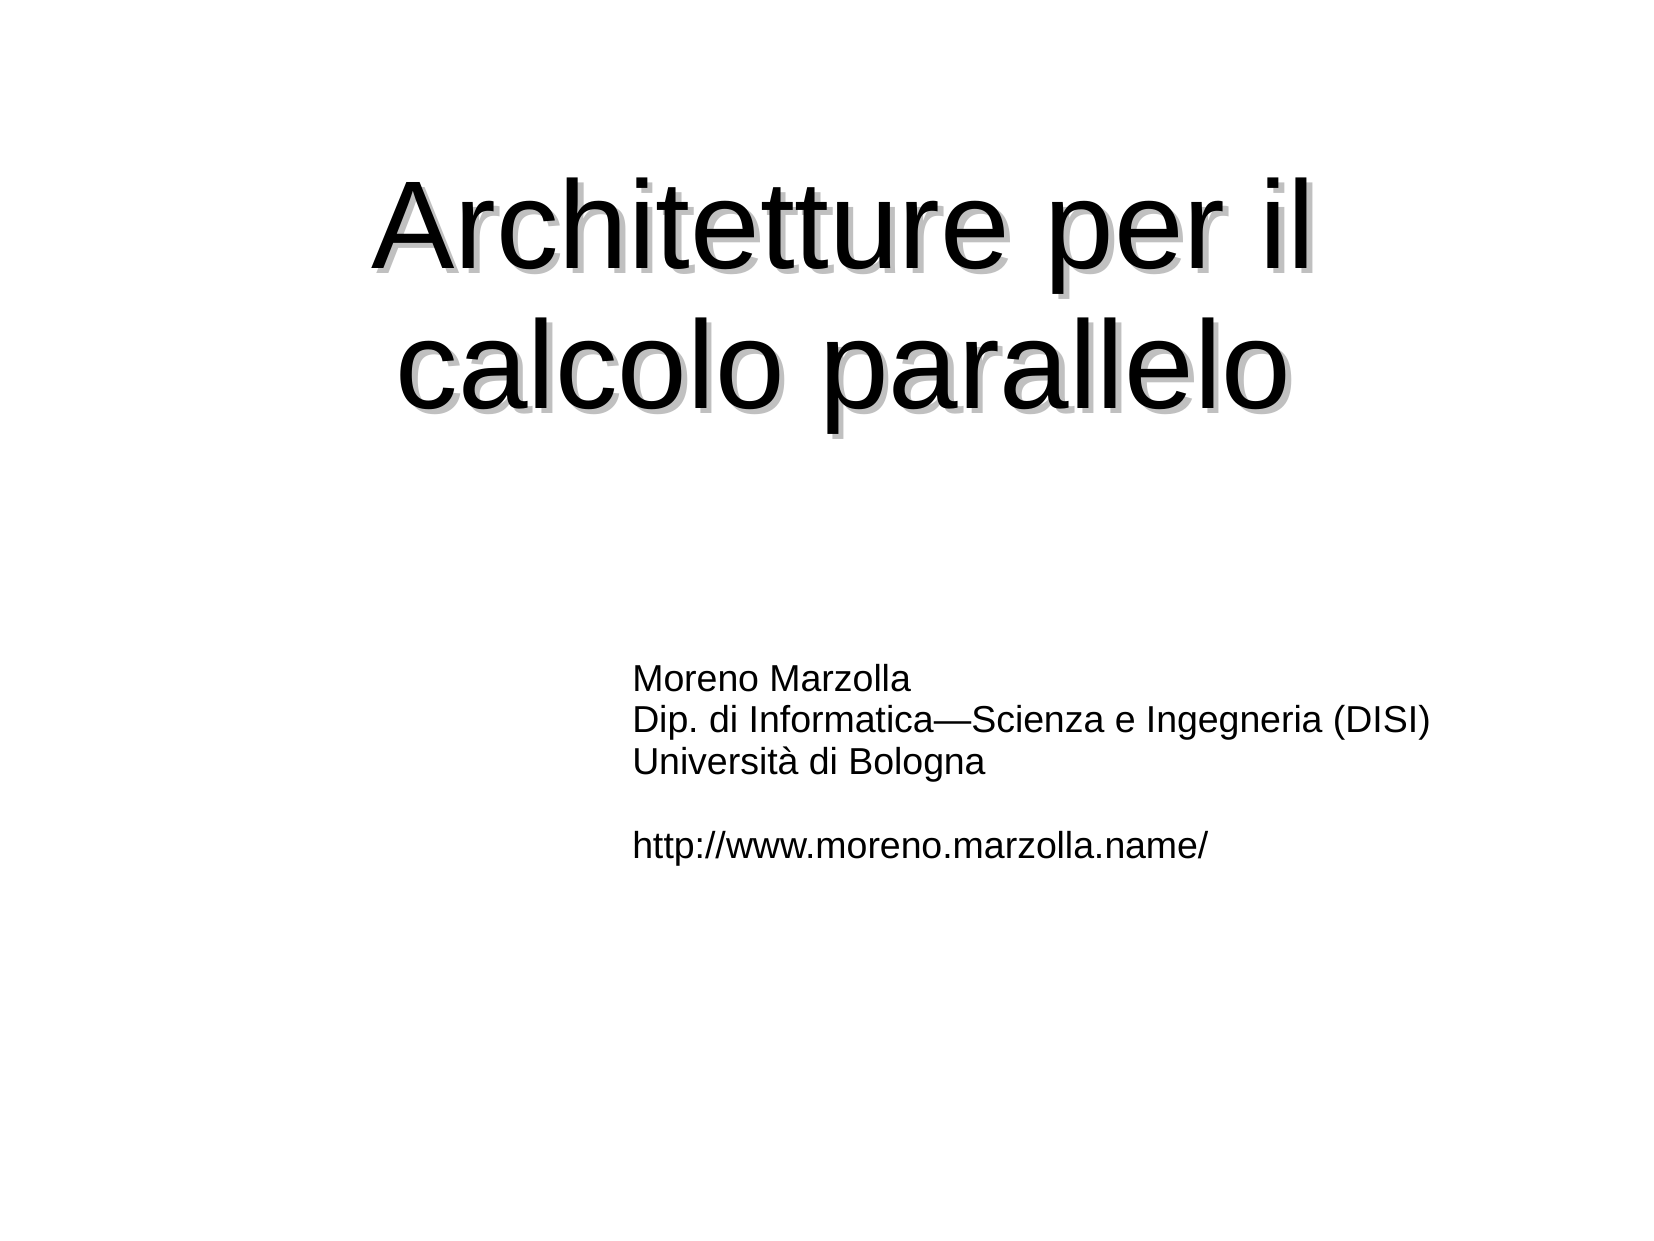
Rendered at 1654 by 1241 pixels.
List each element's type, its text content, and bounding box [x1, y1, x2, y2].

text_box Architetture per il calcolo parallelo [75, 147, 1613, 443]
text_box Moreno Marzolla Dip. di Informatica—Scienza e Ingegneria (DISI) Università di Bologna http://www.moreno.marzolla.name/ [617, 649, 1447, 1003]
